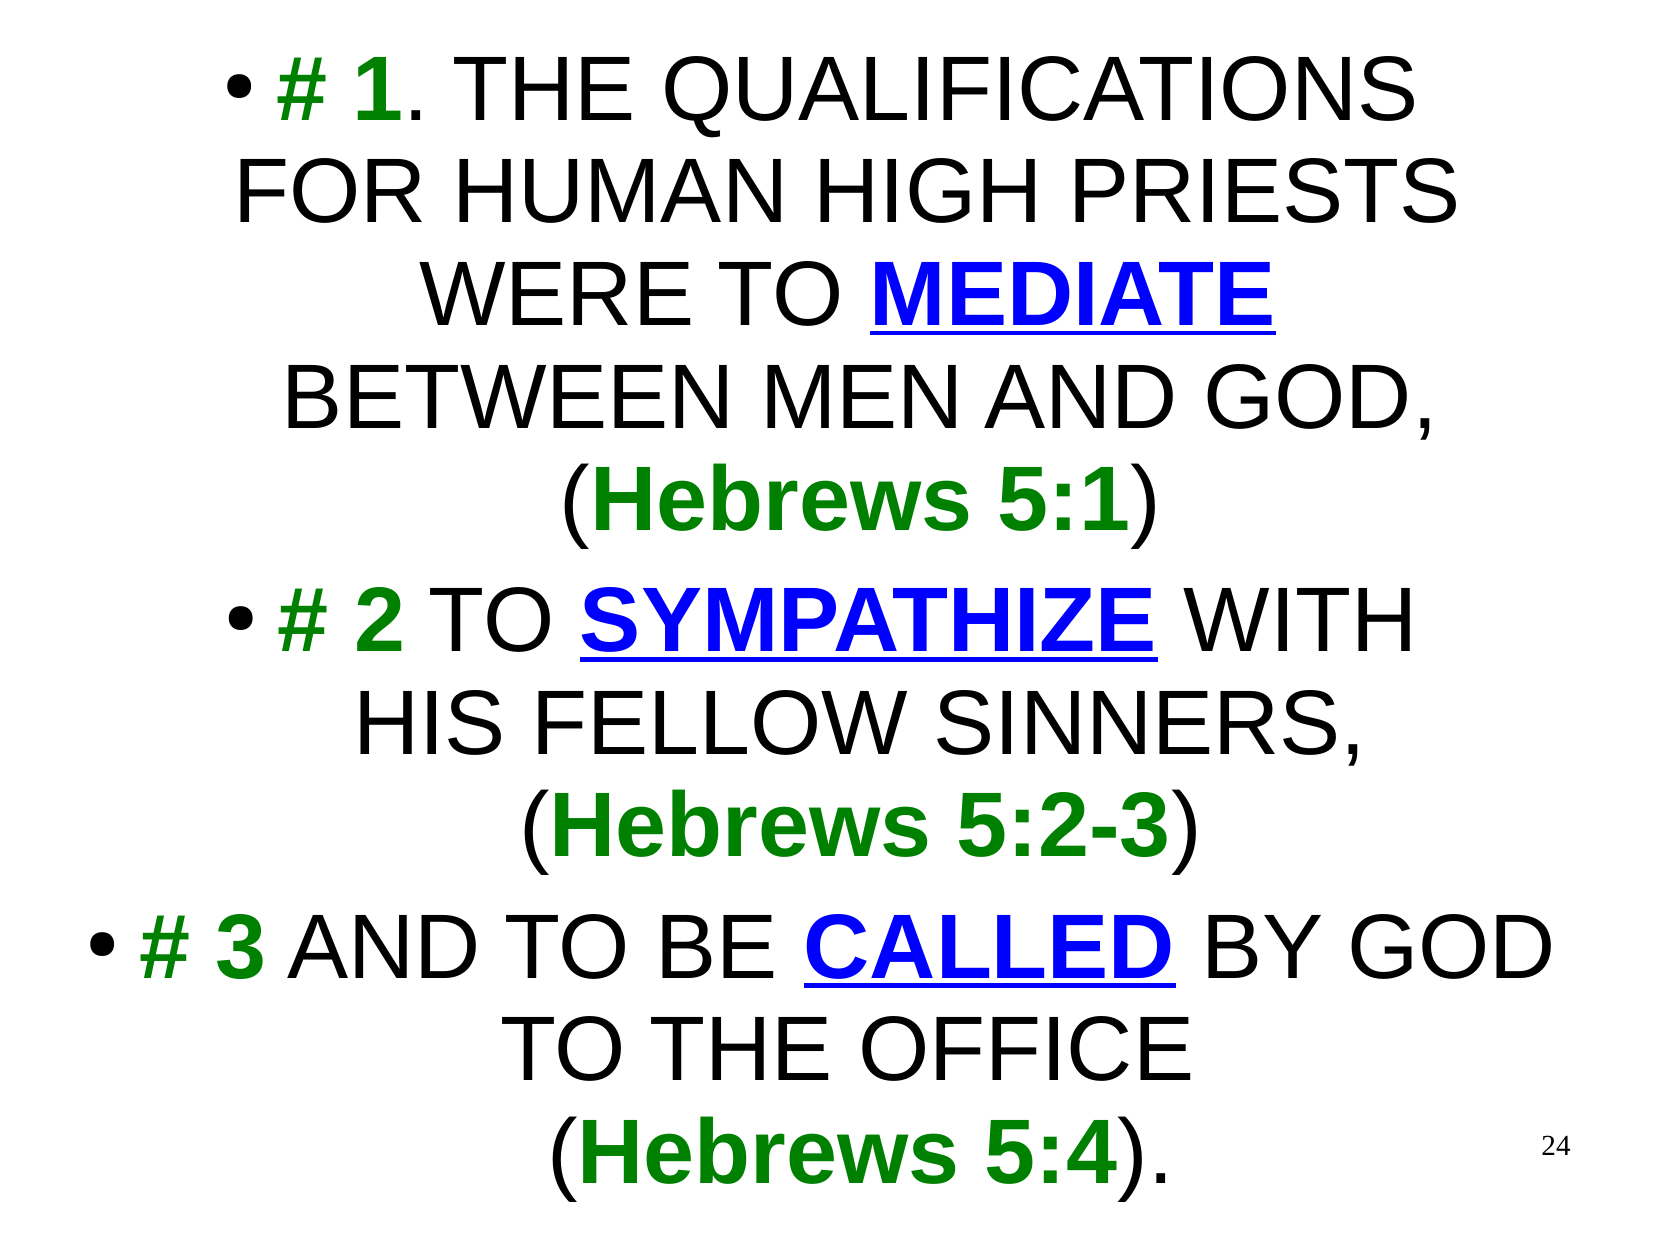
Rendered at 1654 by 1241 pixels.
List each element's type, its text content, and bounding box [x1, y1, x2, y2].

list # 1. THE QUALIFICATIONS FOR HUMAN HIGH PRIESTS WERE TO MEDIATE BETWEEN MEN AND GOD, (Hebrews 5:1) # 2 TO SYMPATHIZE WITH HIS FELLOW SINNERS, (Hebrews 5:2-3) # 3 AND TO BE CALLED BY GOD TO THE OFFICE (Hebrews 5:4). [37, 37, 1613, 1238]
